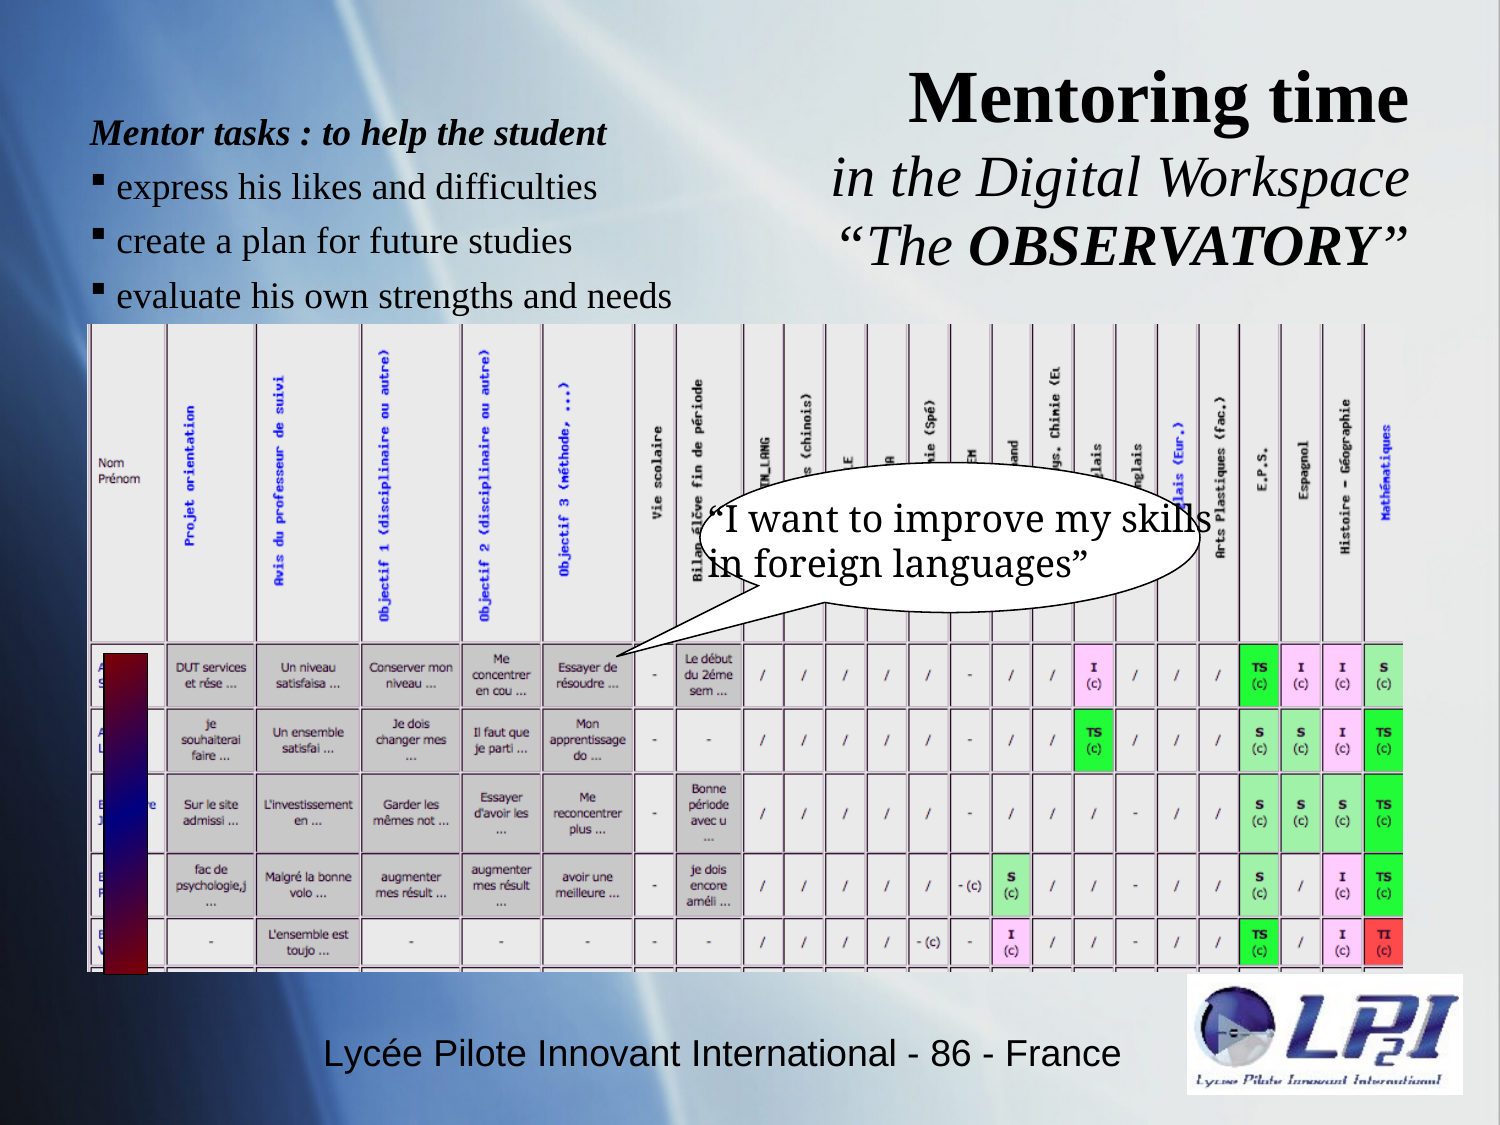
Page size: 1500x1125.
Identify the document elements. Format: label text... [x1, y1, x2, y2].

text_box “I want to improve my skills in foreign languages” [692, 487, 1238, 593]
subtitle Mentor tasks : to help the student express his likes and difficulties create a plan for future studies evaluate his own strengths and needs [75, 99, 1138, 378]
text_box Lycée Pilote Innovant International - 86 - France [308, 1020, 1137, 1082]
text_box [765, 462, 1135, 487]
text_box [103, 653, 148, 975]
picture [0, 0, 1500, 1125]
text_box [616, 593, 1119, 657]
title Mentoring time in the Digital Workspace “The OBSERVATORY” [150, 39, 1426, 286]
